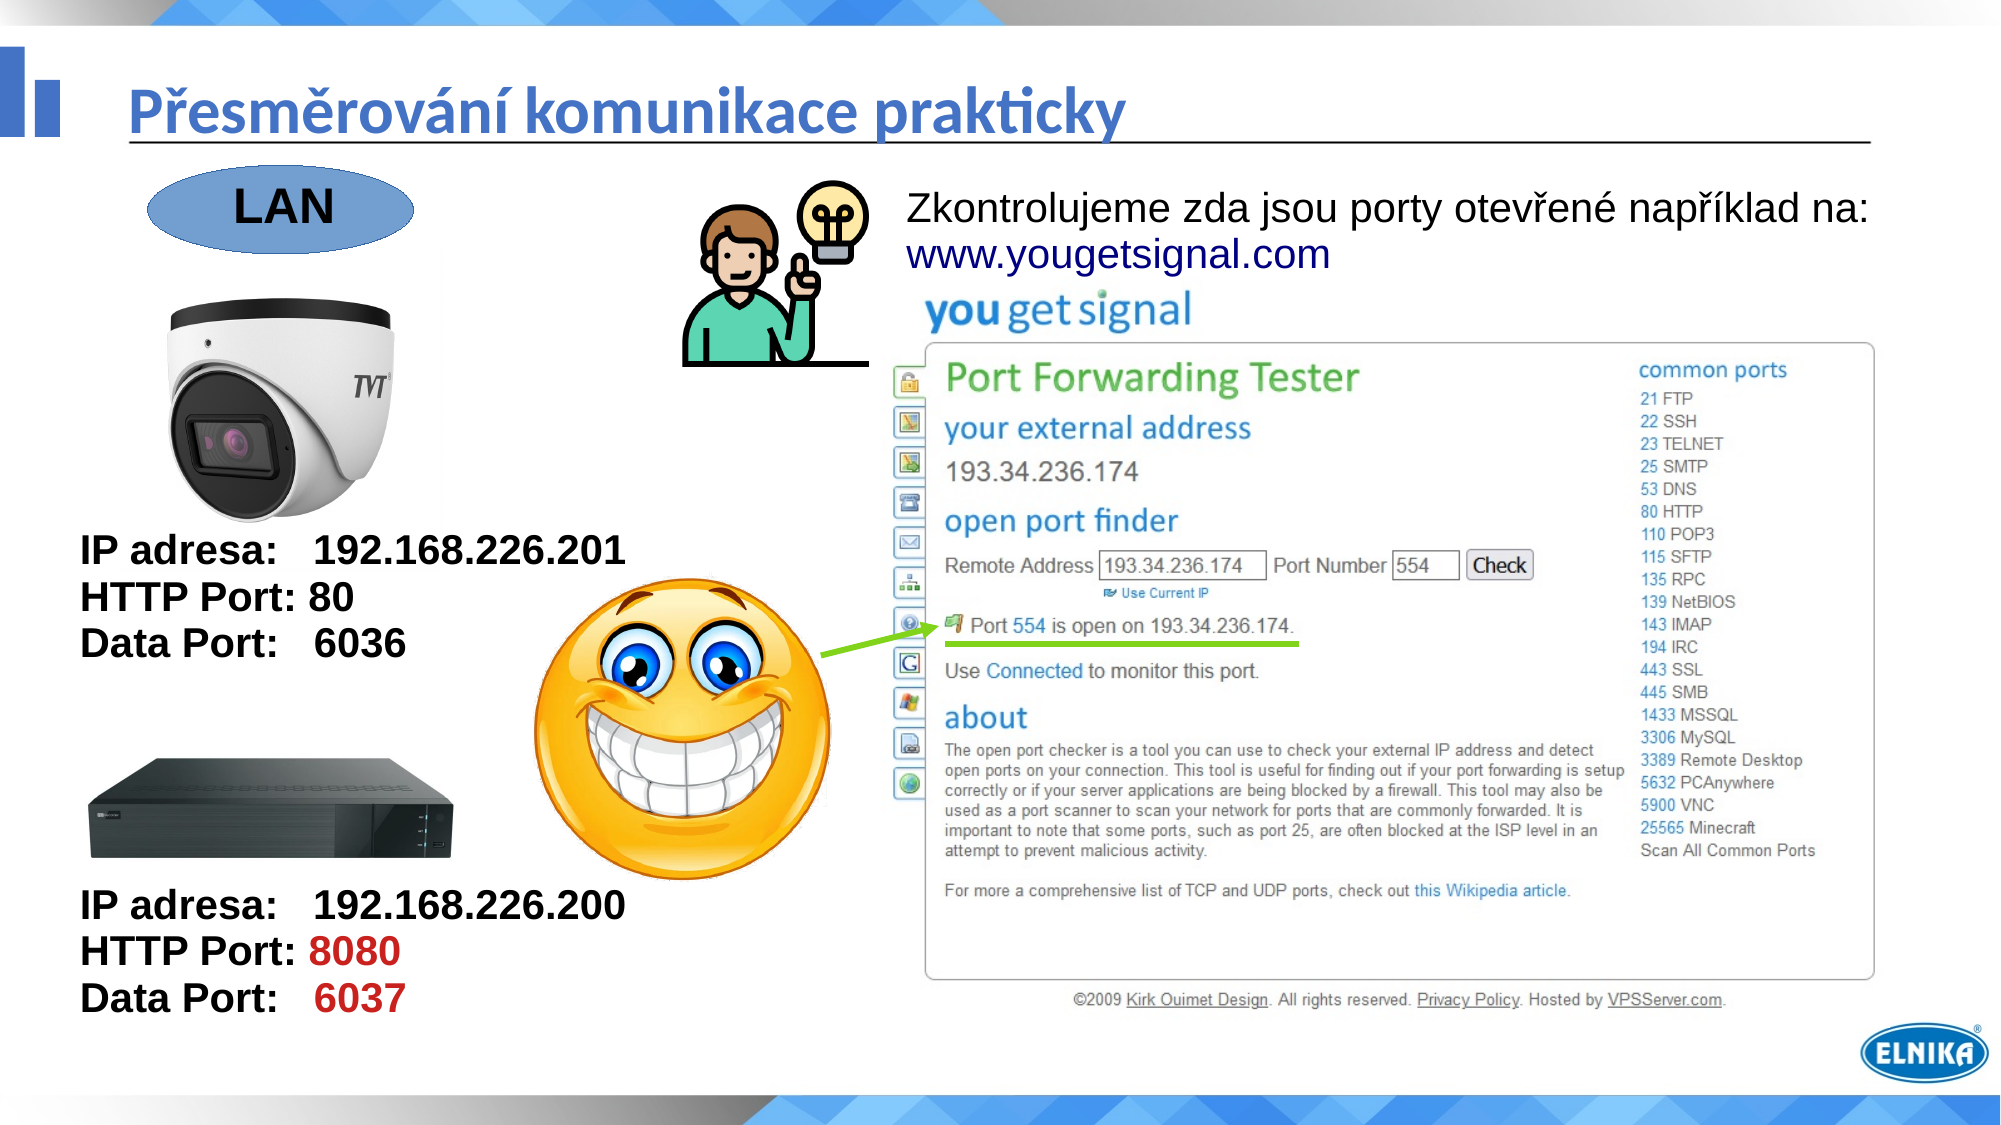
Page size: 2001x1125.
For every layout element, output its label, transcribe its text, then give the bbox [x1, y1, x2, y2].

picture [0, 0, 2001, 1125]
text_box [147, 165, 369, 254]
text_box [378, 179, 414, 240]
text_box LAN [218, 171, 378, 243]
text_box Zkontrolujeme zda jsou porty otevřené například na: www.yougetsignal.com [885, 171, 1920, 384]
text_box Přesměrování komunikace prakticky [78, 58, 1211, 154]
text_box IP adresa: 192.168.226.200 HTTP Port: 8080 Data Port: 6037 [64, 874, 656, 1075]
text_box IP adresa: 192.168.226.201 HTTP Port: 80 Data Port: 6036 [64, 519, 656, 721]
